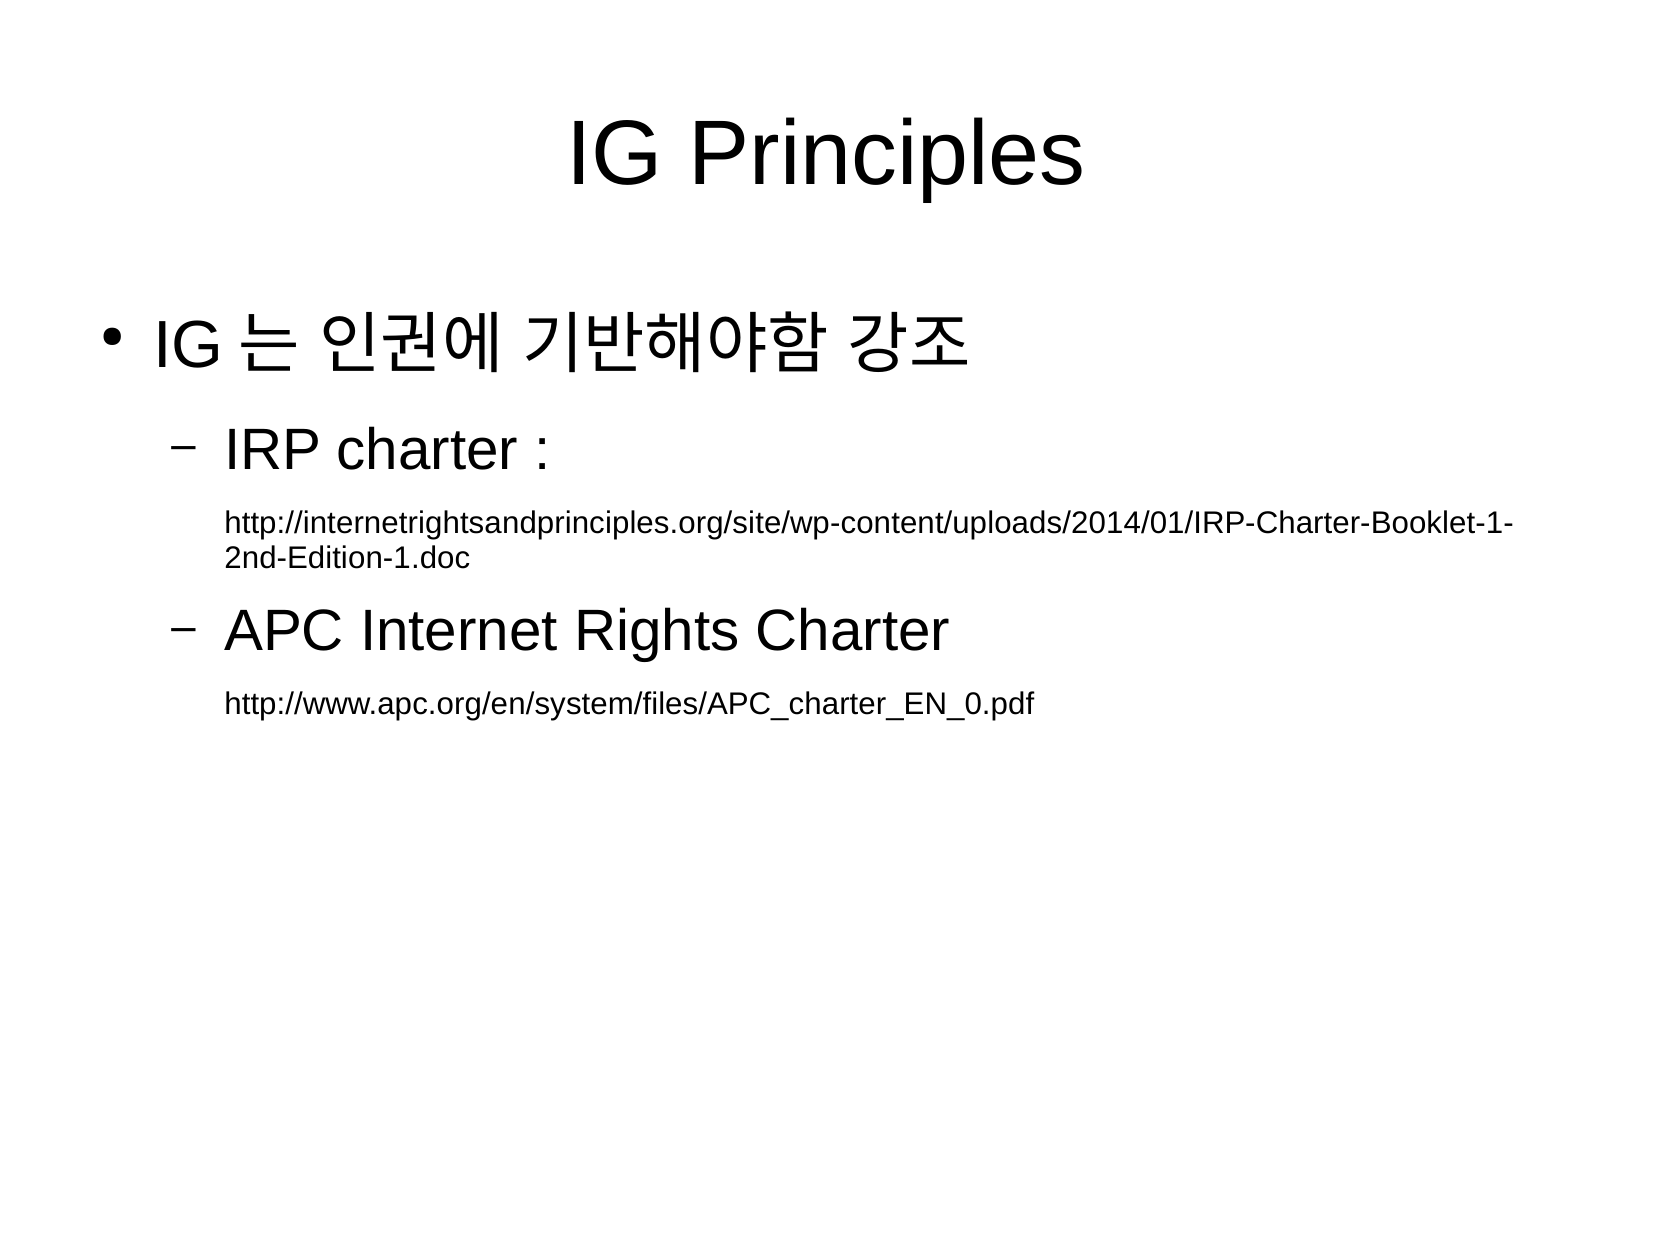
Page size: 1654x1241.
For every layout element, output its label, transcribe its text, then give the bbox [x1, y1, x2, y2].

title IG Principles [82, 49, 1571, 257]
list IG는 인권에 기반해야함 강조 IRP charter : http://internetrightsandprinciples.org/site/wp-content/uploads/2014/01/IRP-Charter-Booklet-1-2nd-Edition-1.doc APC Internet Rights Charter http://www.apc.org/en/system/files/APC_charter_EN_0.pdf [82, 290, 1538, 1010]
